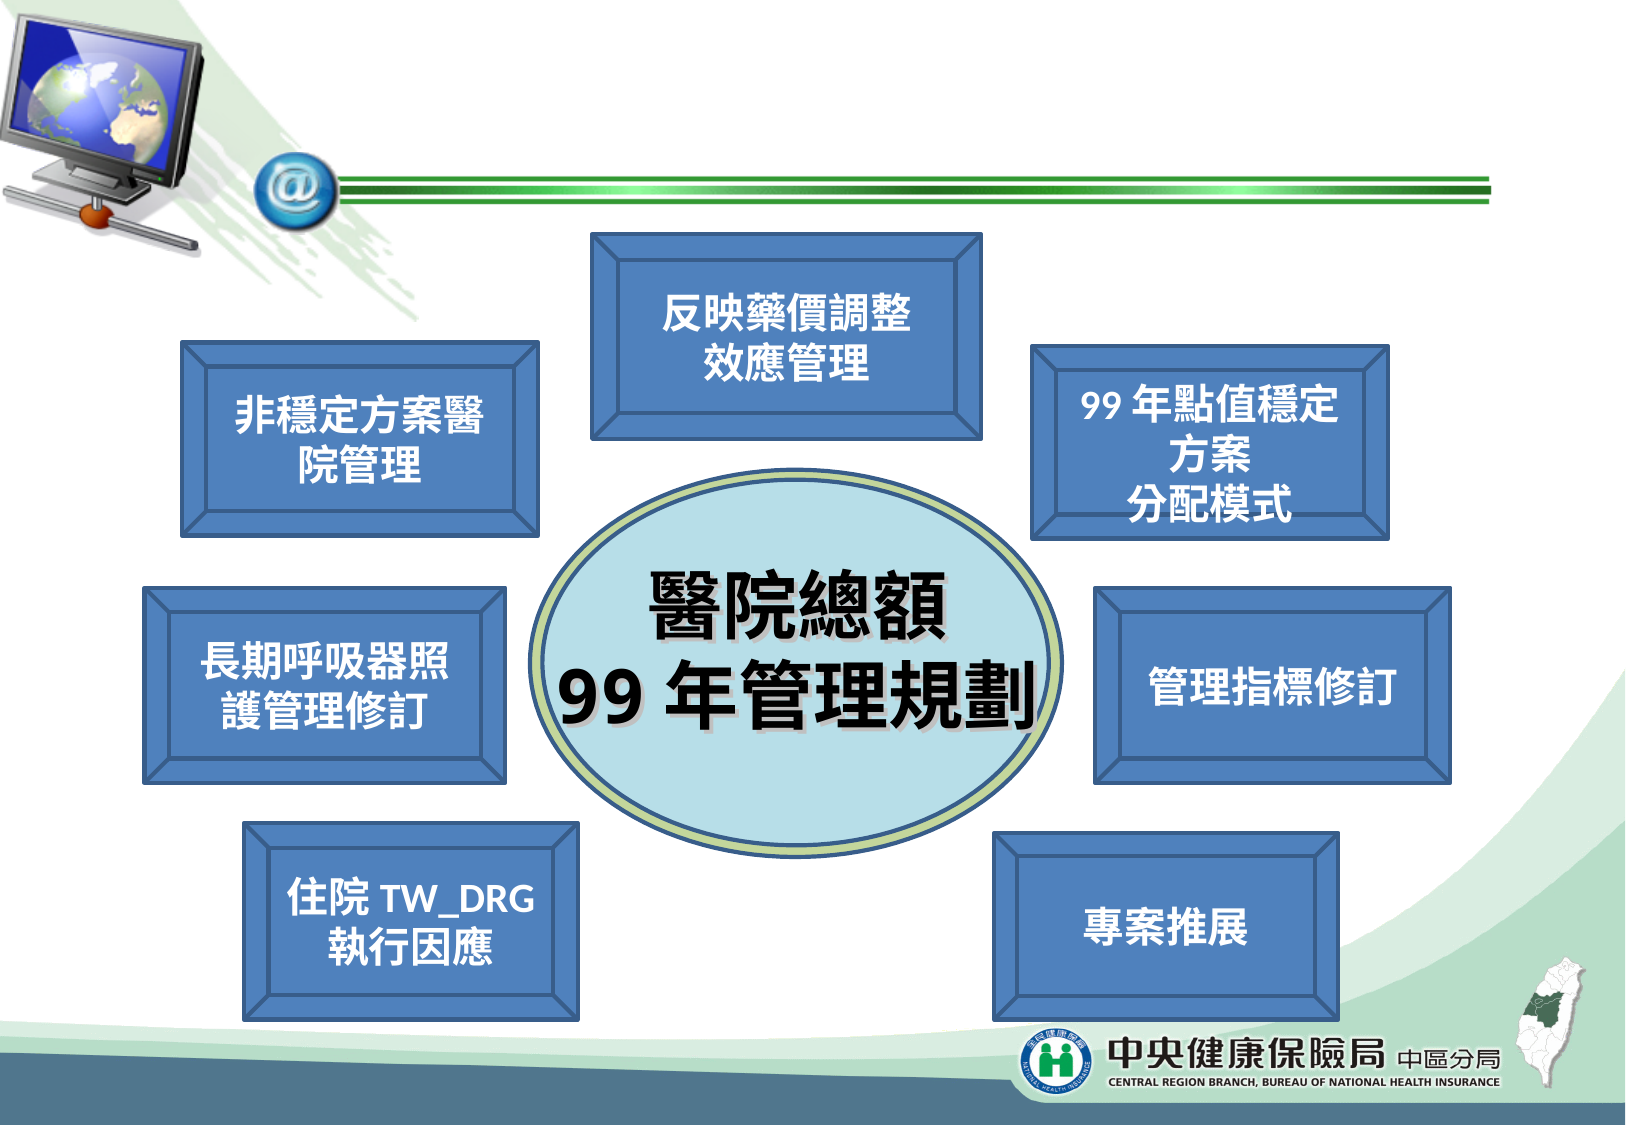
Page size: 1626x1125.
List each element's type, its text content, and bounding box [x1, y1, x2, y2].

text_box 專案推展 [994, 833, 1339, 1020]
text_box 長期呼吸器照護管理修訂 [144, 587, 506, 783]
text_box [529, 608, 541, 719]
text_box 99年點值穩定方案 分配模式 [1032, 346, 1389, 539]
text_box [1054, 616, 1062, 711]
text_box 醫院總額 99年管理規劃 [541, 551, 1054, 746]
text_box 反映藥價調整 效應管理 [592, 234, 982, 439]
text_box 住院TW_DRG 執行因應 [243, 823, 578, 1020]
text_box [555, 746, 1037, 858]
text_box [579, 469, 1013, 551]
text_box 非穩定方案醫院管理 [181, 342, 539, 536]
text_box 管理指標修訂 [1095, 587, 1451, 783]
